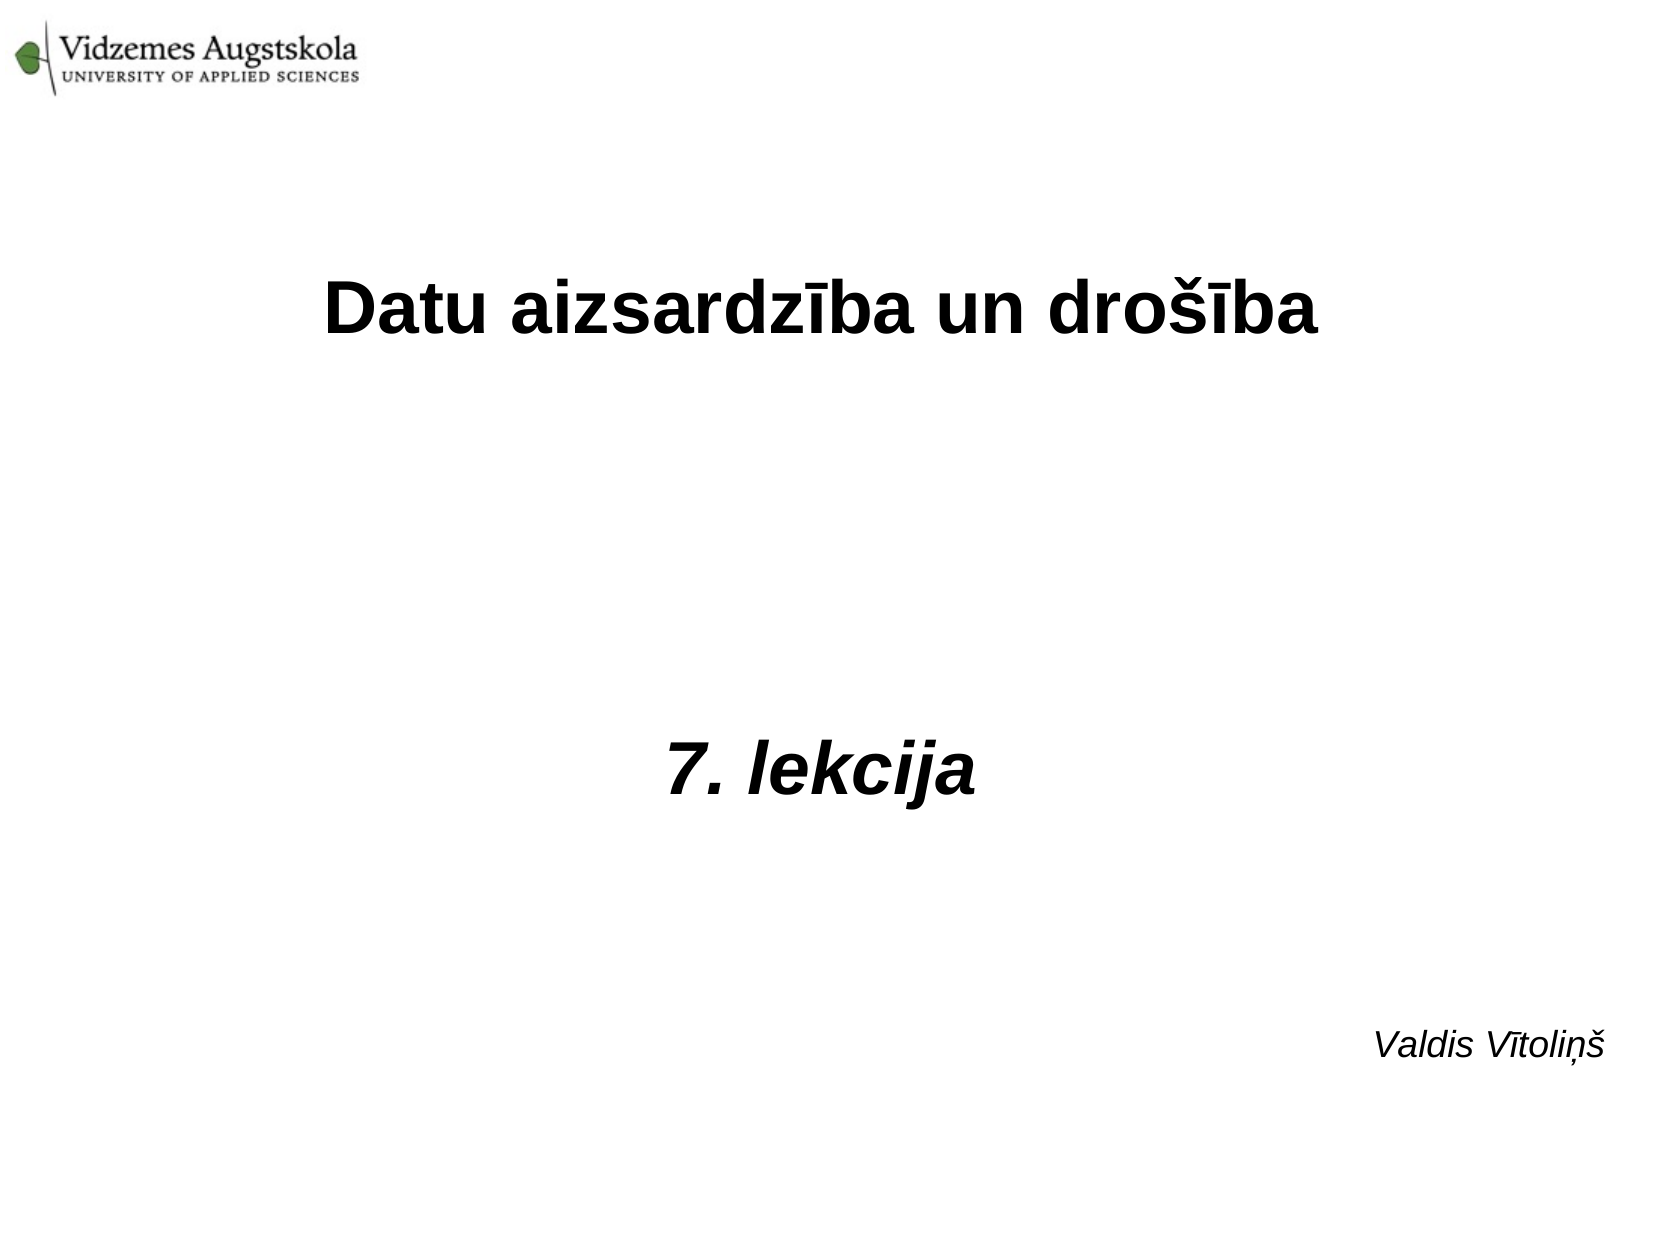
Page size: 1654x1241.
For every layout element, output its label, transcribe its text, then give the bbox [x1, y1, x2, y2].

text_box Valdis Vītoliņš [102, 1025, 1606, 1068]
picture [5, 2, 368, 113]
title Datu aizsardzība un drošība [76, 268, 1565, 353]
text_box 7. lekcija [649, 720, 993, 826]
